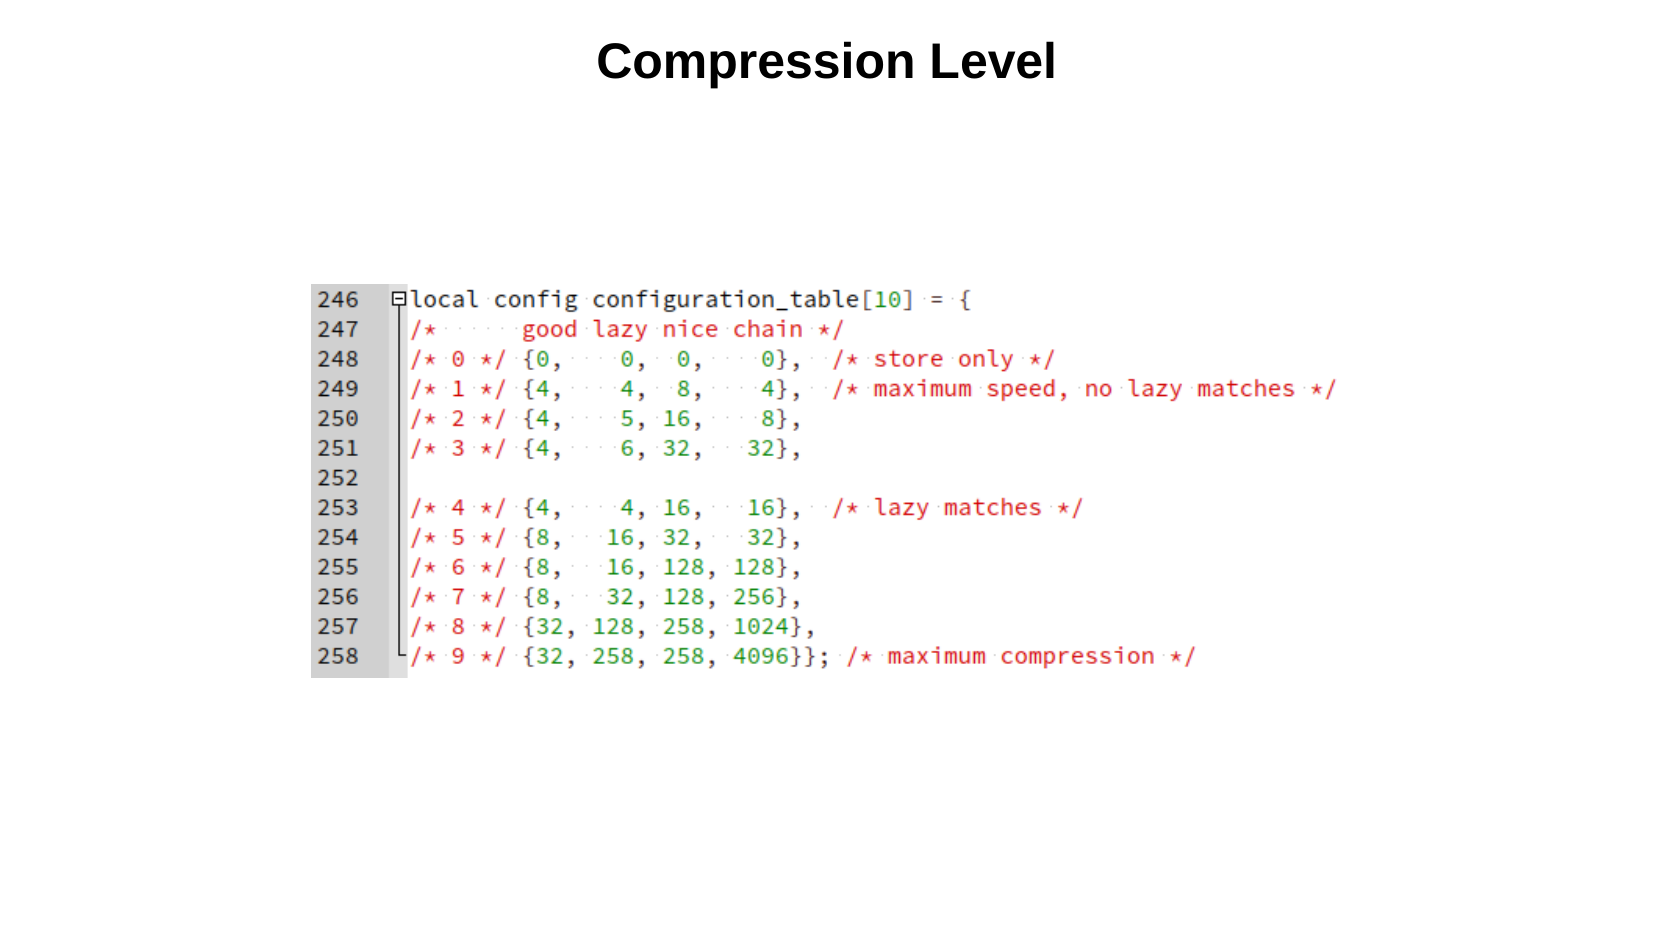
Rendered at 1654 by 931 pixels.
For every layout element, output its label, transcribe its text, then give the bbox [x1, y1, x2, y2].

text_box Compression Level [474, 0, 1180, 125]
picture [311, 284, 1343, 678]
